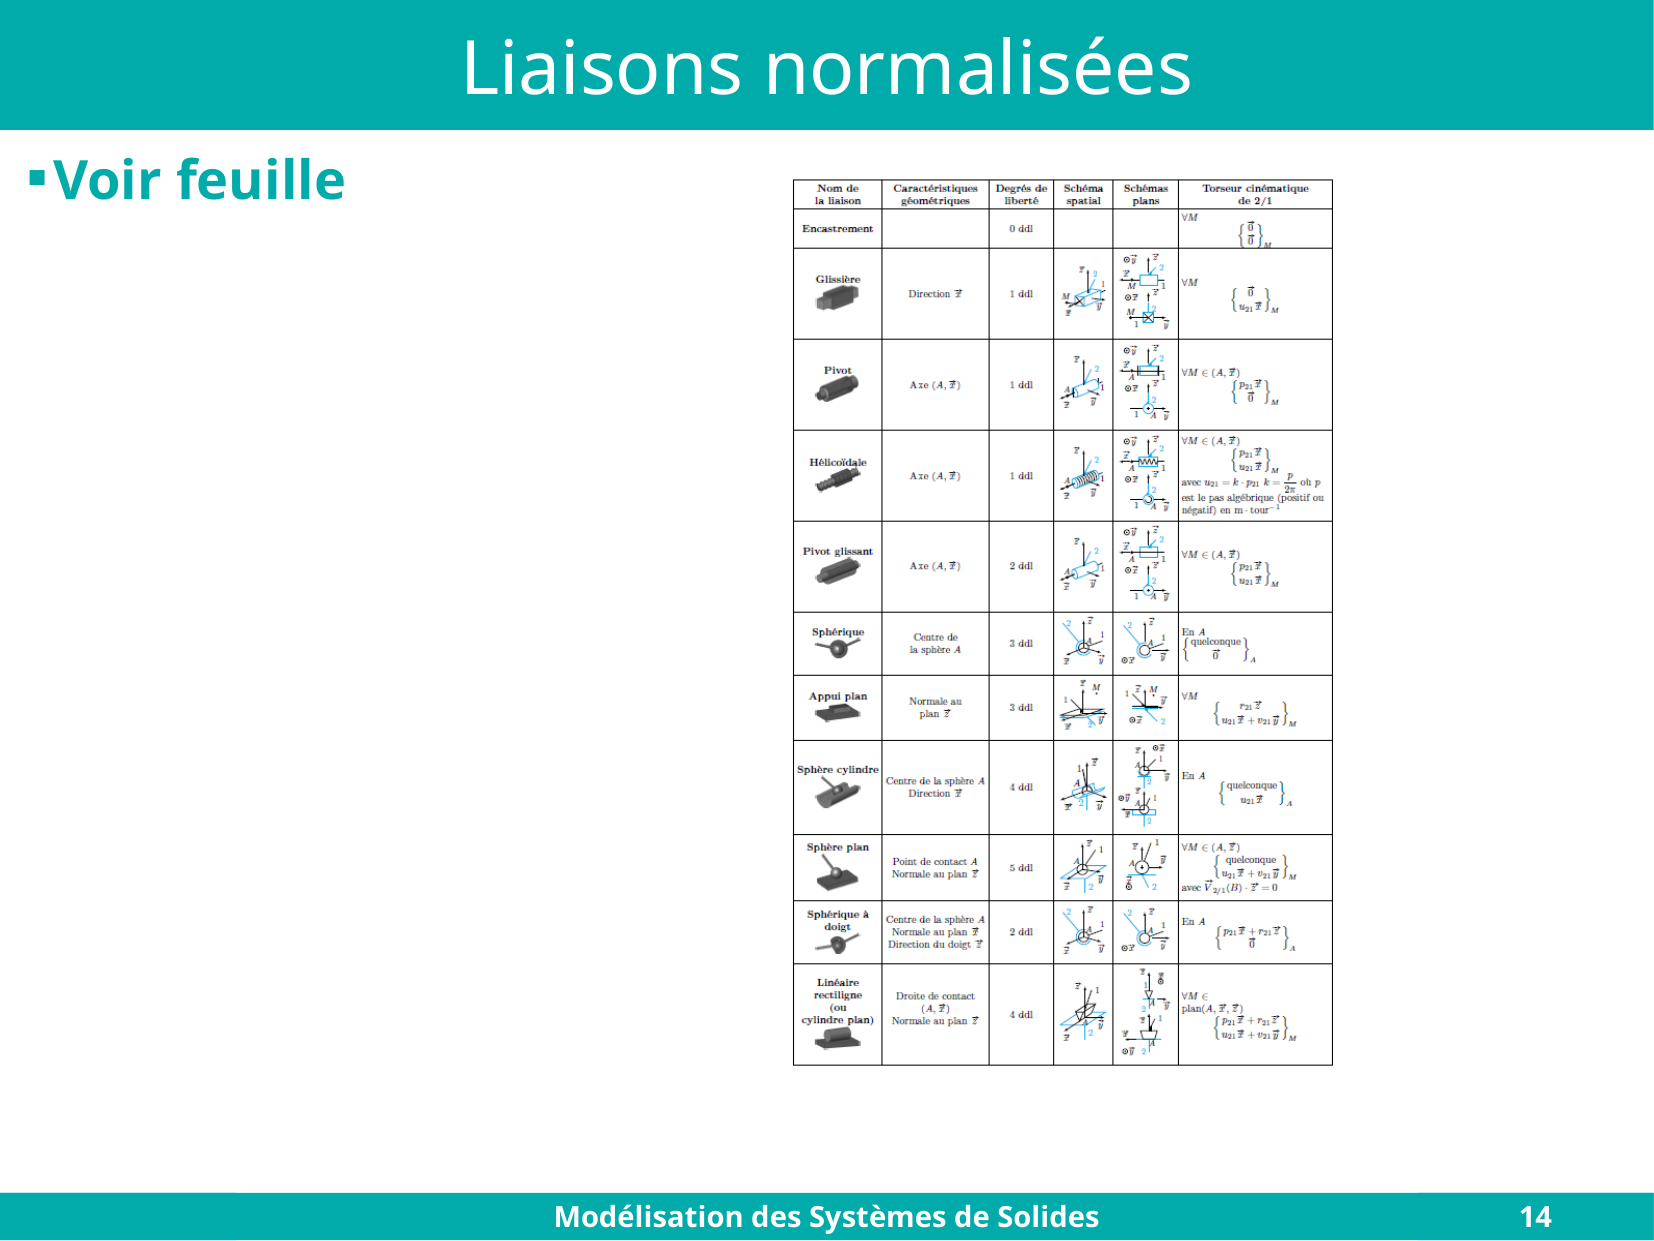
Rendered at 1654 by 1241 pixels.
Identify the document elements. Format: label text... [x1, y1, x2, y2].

picture [767, 166, 1359, 1075]
title Liaisons normalisées [0, 0, 1654, 130]
list Voir feuille [11, 141, 1642, 1181]
